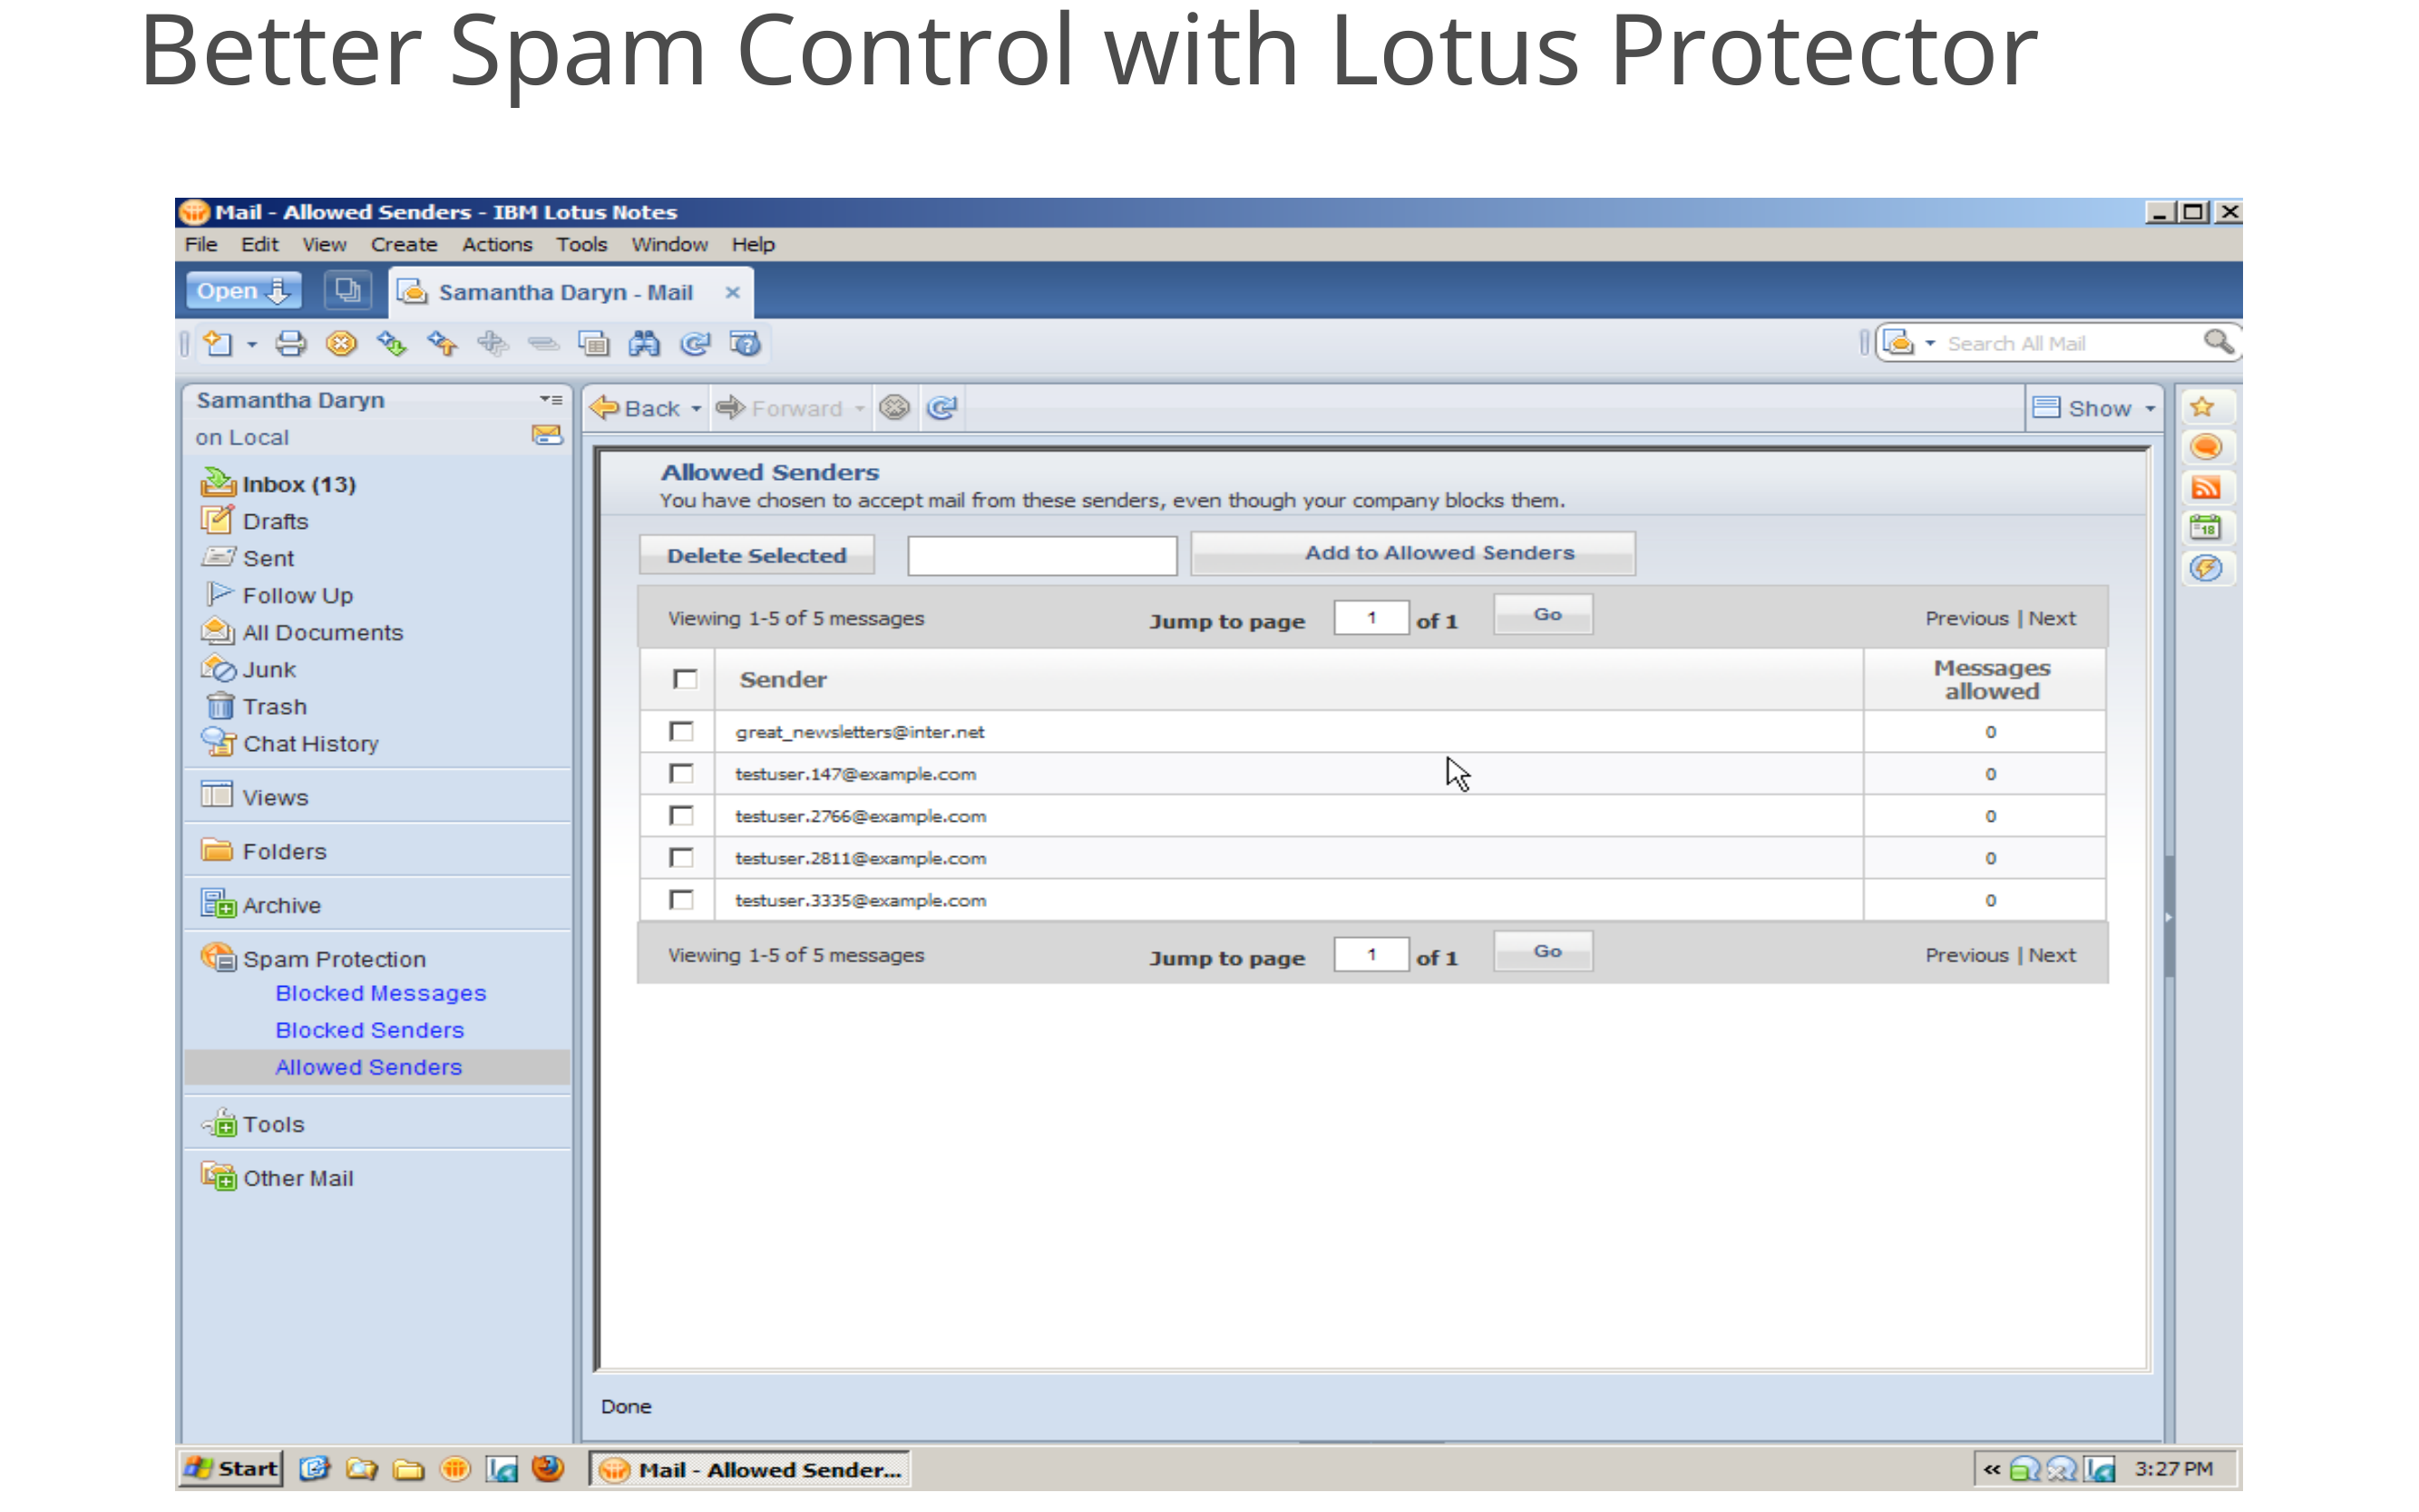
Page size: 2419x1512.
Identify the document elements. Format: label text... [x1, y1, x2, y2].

title Better Spam Control with Lotus Protector [137, 1, 2315, 127]
picture [175, 198, 2243, 1491]
